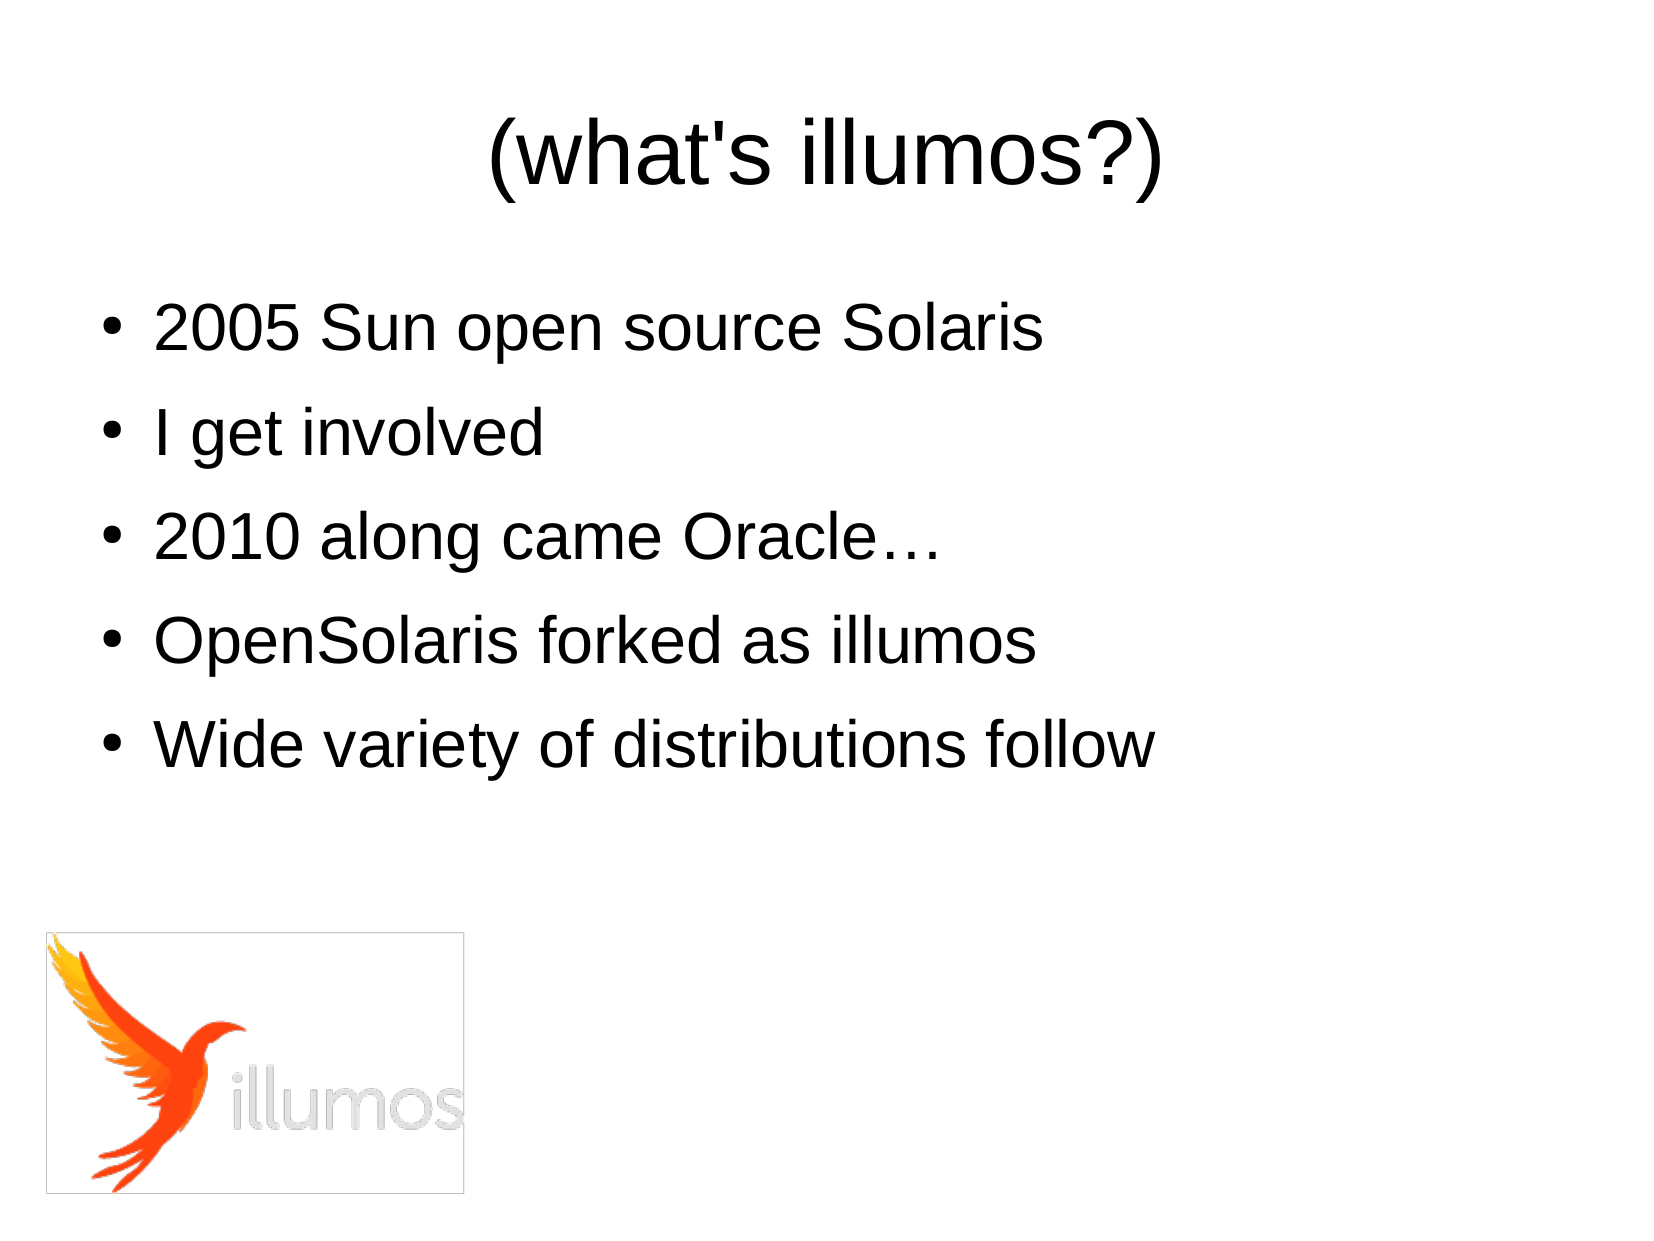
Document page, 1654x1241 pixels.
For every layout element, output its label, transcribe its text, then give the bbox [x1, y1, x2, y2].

list 2005 Sun open source Solaris I get involved 2010 along came Oracle… OpenSolaris forked as illumos Wide variety of distributions follow [82, 290, 1571, 1010]
picture [0, 886, 511, 1241]
title (what's illumos?) [82, 49, 1571, 257]
